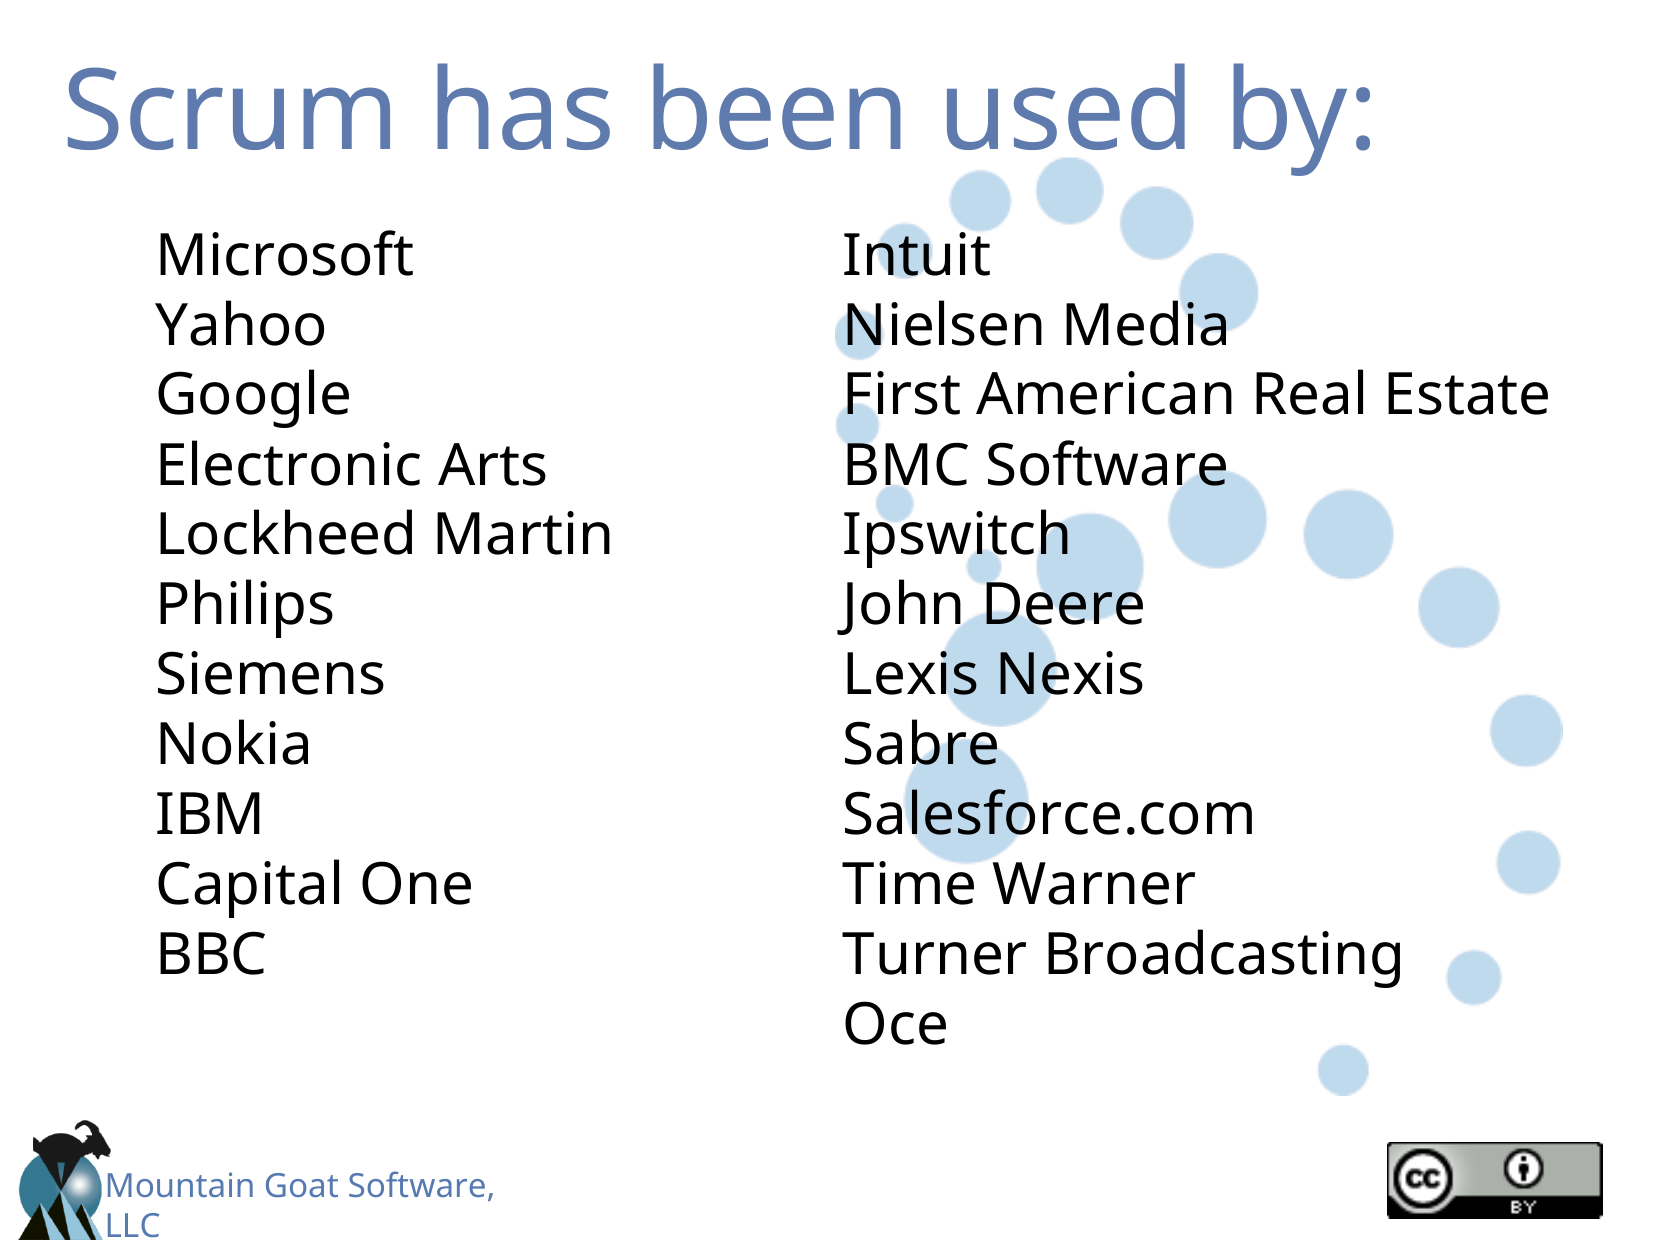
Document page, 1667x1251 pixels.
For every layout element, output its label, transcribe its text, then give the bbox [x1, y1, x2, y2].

picture [835, 194, 1563, 1096]
title Scrum has been used by: [56, 18, 1609, 194]
picture [1387, 1142, 1603, 1219]
text_box Intuit Nielsen Media First American Real Estate BMC Software Ipswitch John Deere Lexis Nexis Sabre Salesforce.com Time Warner Turner Broadcasting Oce [842, 216, 1553, 1057]
picture [18, 1120, 111, 1240]
text_box Microsoft Yahoo Google Electronic Arts Lockheed Martin Philips Siemens Nokia IBM Capital One BBC [155, 216, 615, 1057]
